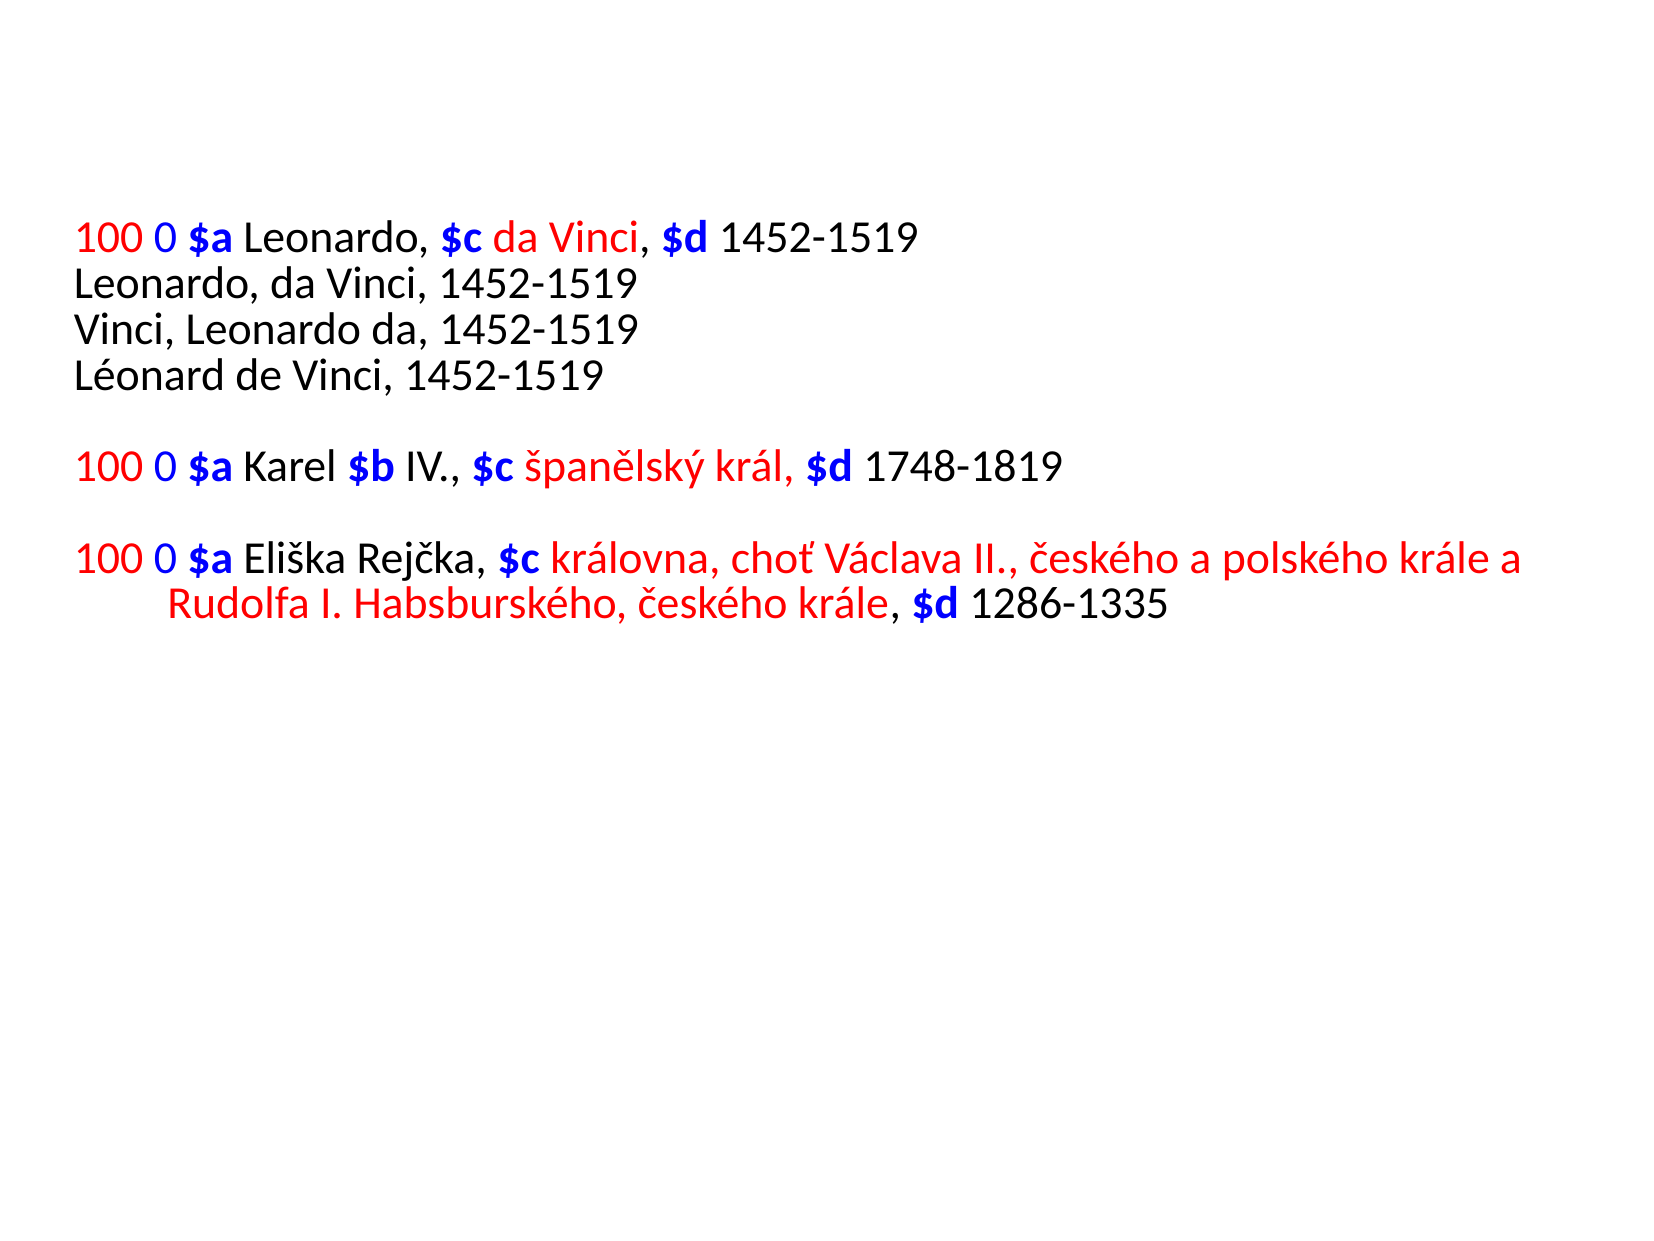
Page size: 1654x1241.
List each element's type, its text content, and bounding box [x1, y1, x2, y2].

text_box 100 0 $a Leonardo, $c da Vinci, $d 1452-1519 Leonardo, da Vinci, 1452-1519 Vinci, Leonardo da, 1452-1519 Léonard de Vinci, 1452-1519 100 0 $a Karel $b IV., $c španělský král, $d 1748-1819 100 0 $a Eliška Rejčka, $c královna, choť Václava II., českého a polského krále a Rudolfa I. Habsburského, českého krále, $d 1286-1335 [59, 165, 1548, 1147]
